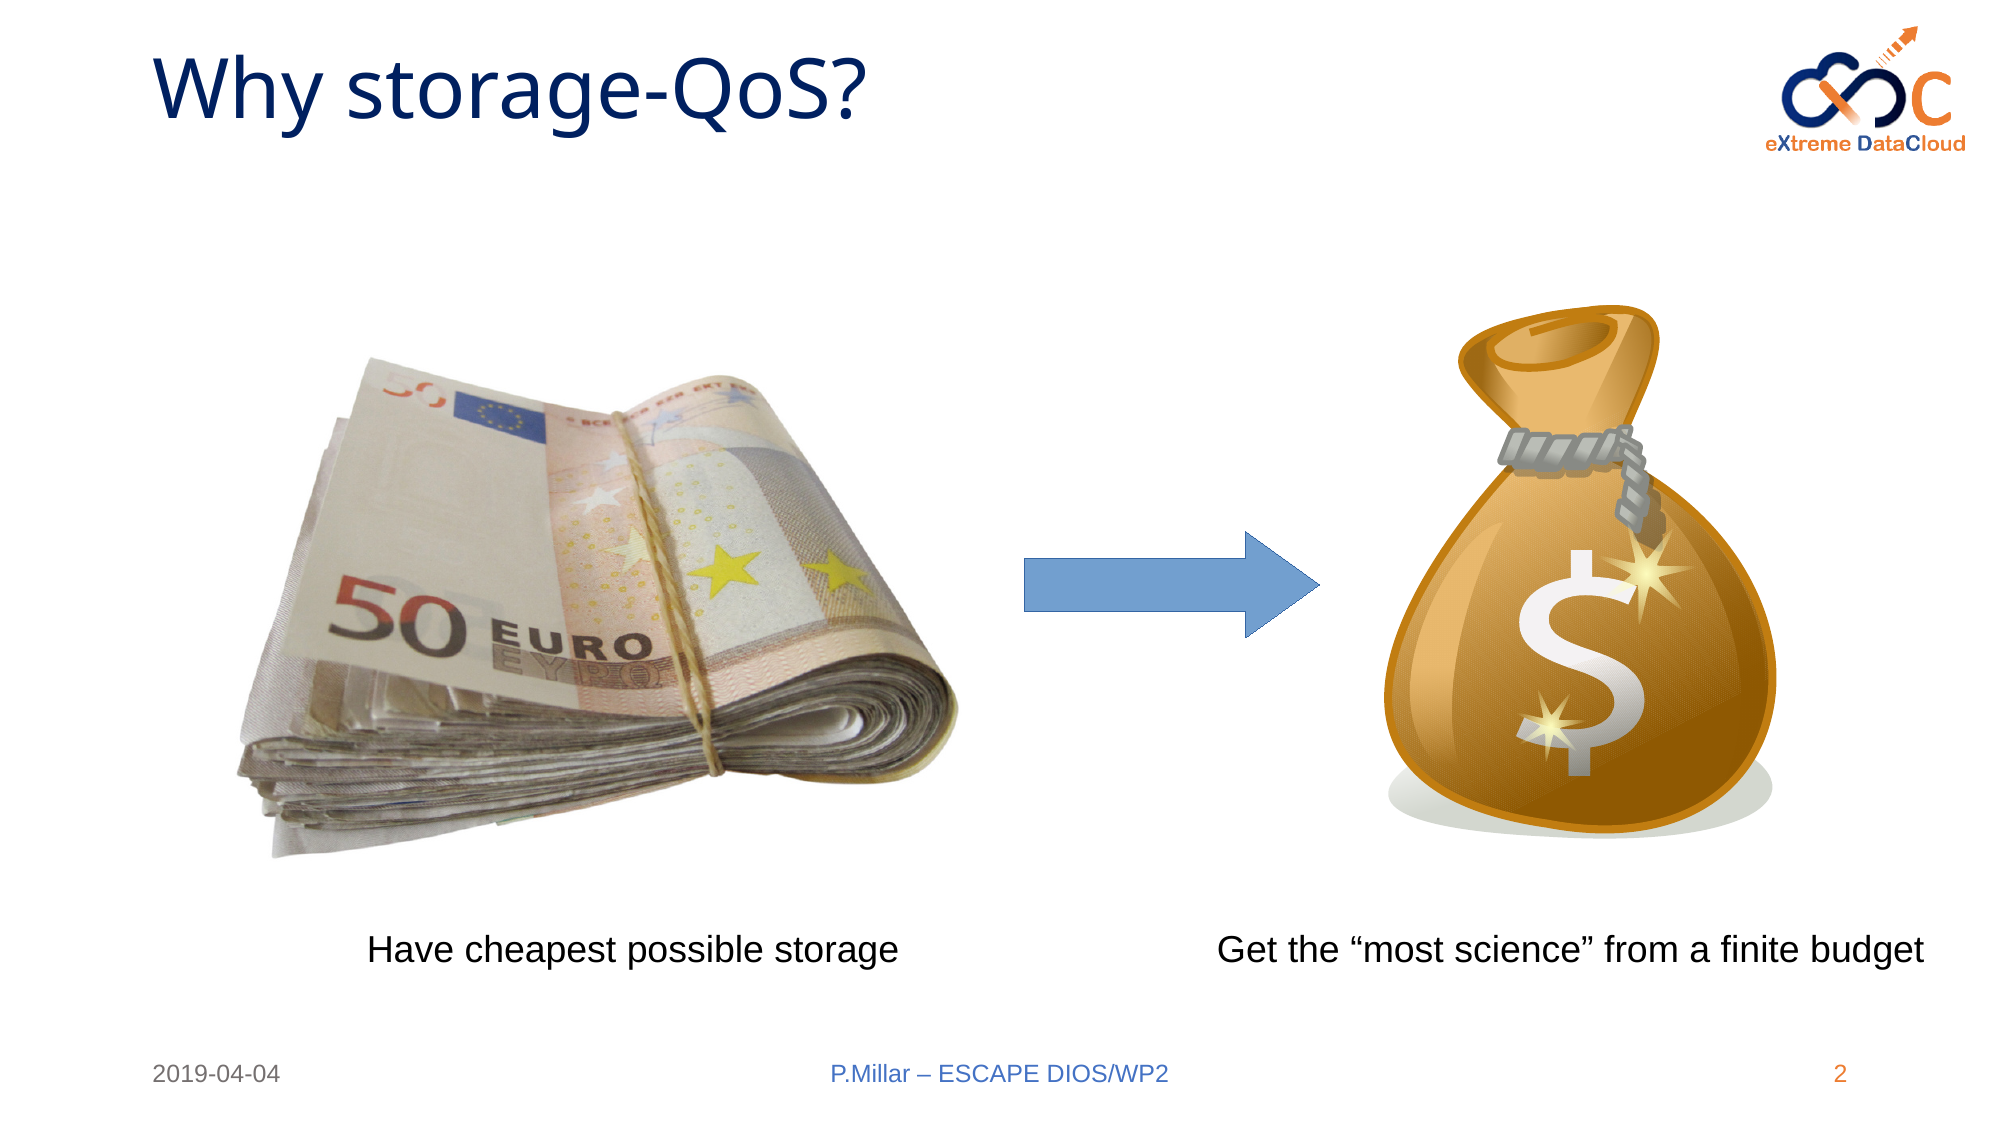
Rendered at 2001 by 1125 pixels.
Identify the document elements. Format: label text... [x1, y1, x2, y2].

title Why storage-QoS? [137, 18, 1777, 152]
text_box Have cheapest possible storage [319, 921, 946, 979]
picture [164, 271, 984, 886]
footer P.Millar – ESCAPE DIOS/WP2 [662, 1042, 1338, 1103]
slide_number <number> [1412, 1042, 1863, 1103]
text_box Get the “most science” from a finite budget [1181, 921, 1961, 1021]
text_box [1024, 531, 1320, 638]
picture [1384, 305, 1777, 839]
slide_number 2019-04-04 [137, 1042, 588, 1103]
picture [1740, 18, 1985, 170]
